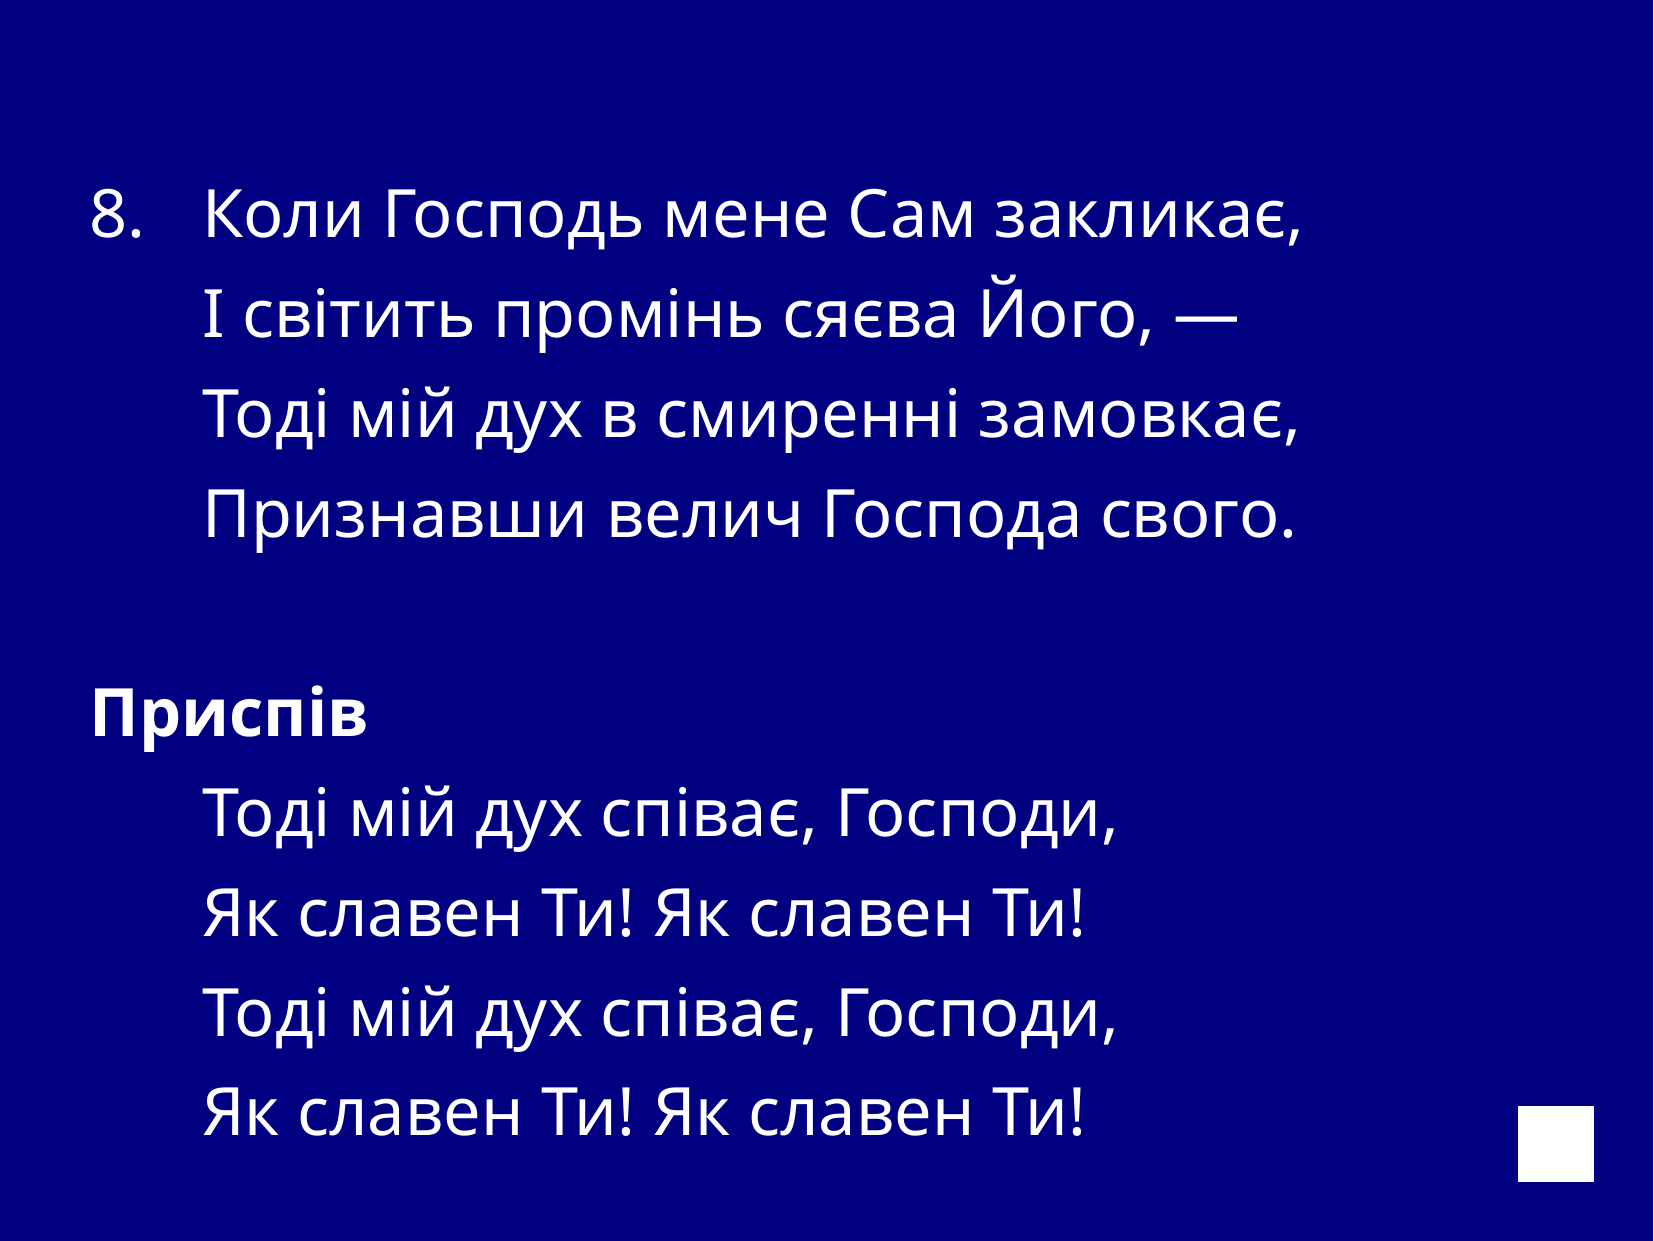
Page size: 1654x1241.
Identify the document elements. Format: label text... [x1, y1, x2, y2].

text_box 8. Коли Господь мене Сам закликає, І світить промінь сяєва Його, ― Тоді мій дух в смиренні замовкає, Признавши велич Господа свого. Приспів Тоді мій дух співає, Господи, Як славен Ти! Як славен Ти! Тоді мій дух співає, Господи, Як славен Ти! Як славен Ти! [75, 150, 1576, 1163]
text_box [1518, 1106, 1594, 1182]
